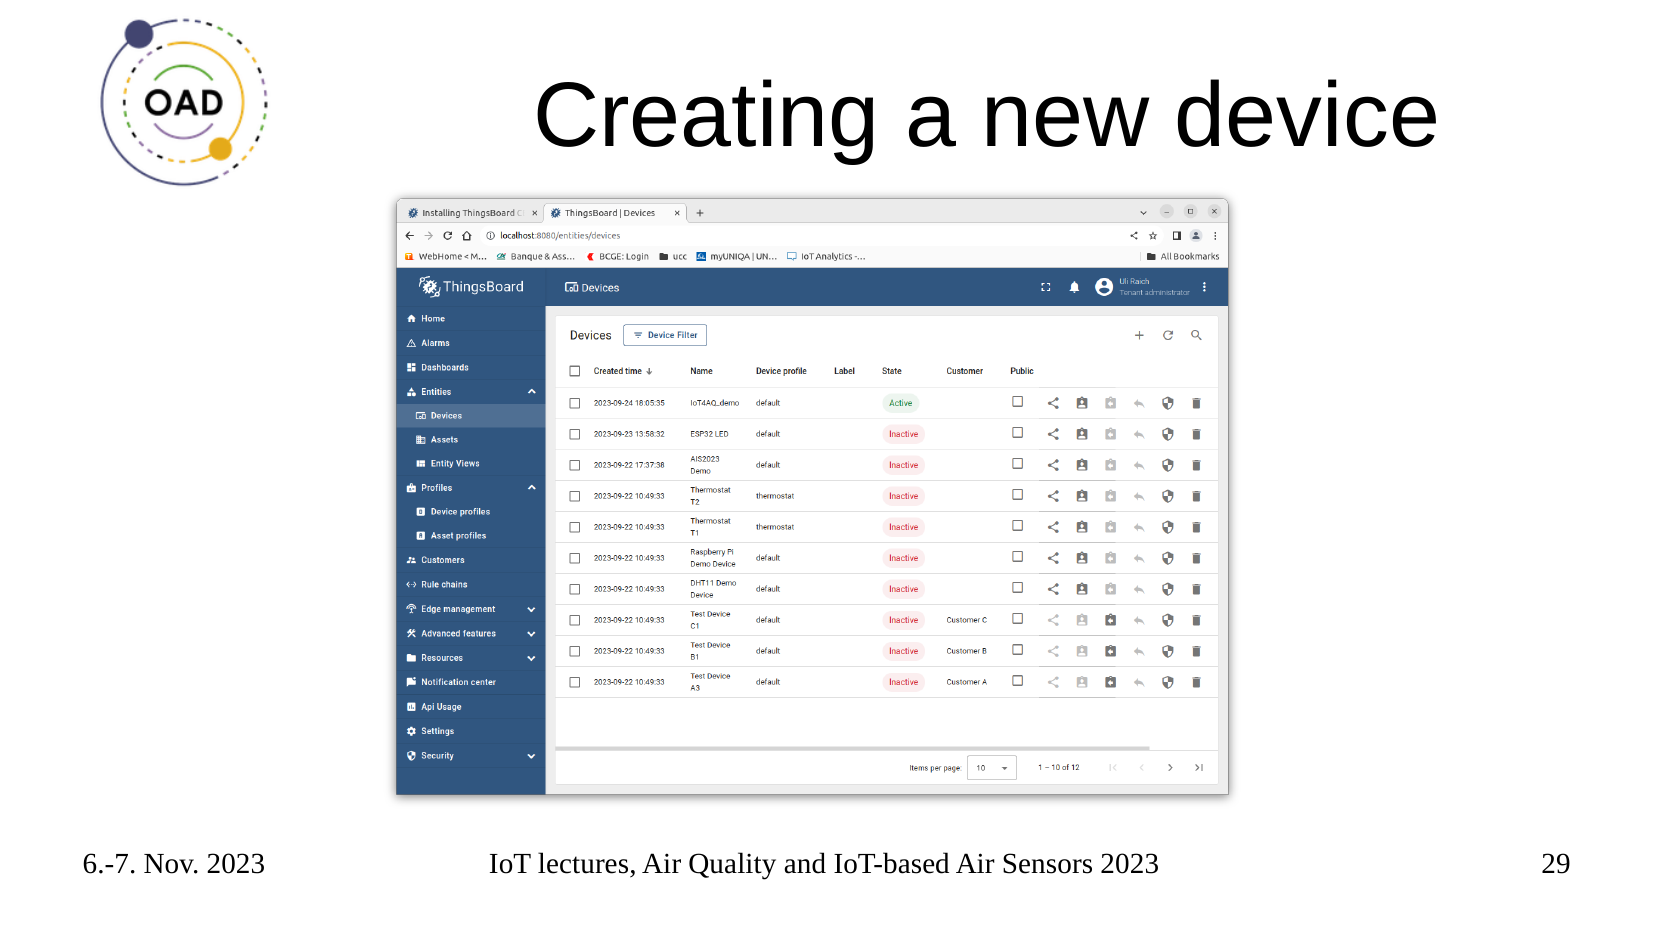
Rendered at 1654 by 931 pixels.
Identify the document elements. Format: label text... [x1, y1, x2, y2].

picture [59, 4, 303, 207]
picture [383, 187, 1241, 809]
title Creating a new device [403, 37, 1571, 193]
